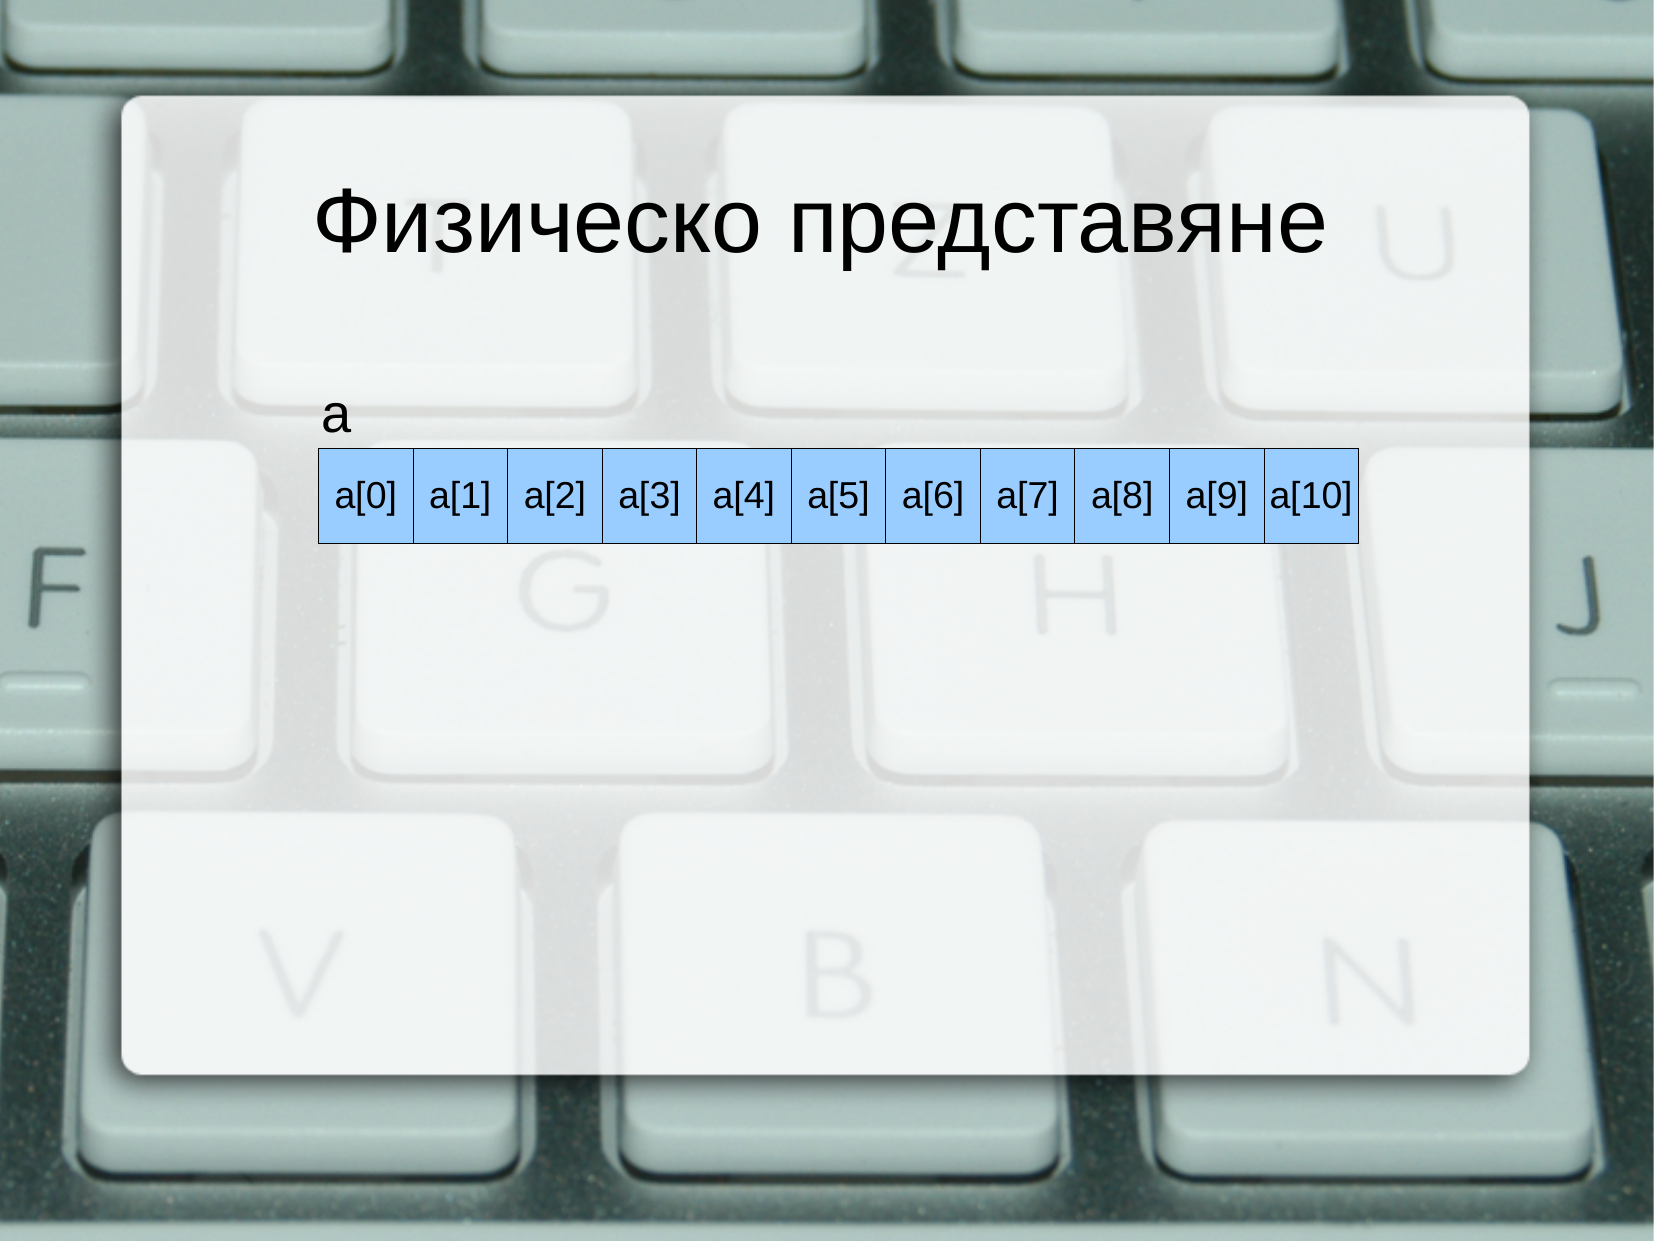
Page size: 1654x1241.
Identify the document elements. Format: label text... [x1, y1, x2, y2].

text_box a[4] [696, 448, 791, 544]
text_box a[2] [507, 448, 602, 544]
text_box a[9] [1169, 448, 1264, 544]
text_box a [307, 375, 367, 461]
text_box a[8] [1074, 448, 1169, 544]
picture [0, 0, 1654, 1241]
text_box a[3] [602, 448, 696, 544]
text_box a[6] [885, 448, 980, 544]
title Физическо представяне [135, 117, 1506, 325]
text_box a[0] [318, 448, 413, 544]
text_box a[7] [980, 448, 1074, 544]
text_box a[5] [791, 448, 885, 544]
text_box a[10] [1264, 448, 1359, 544]
text_box a[1] [413, 448, 507, 544]
